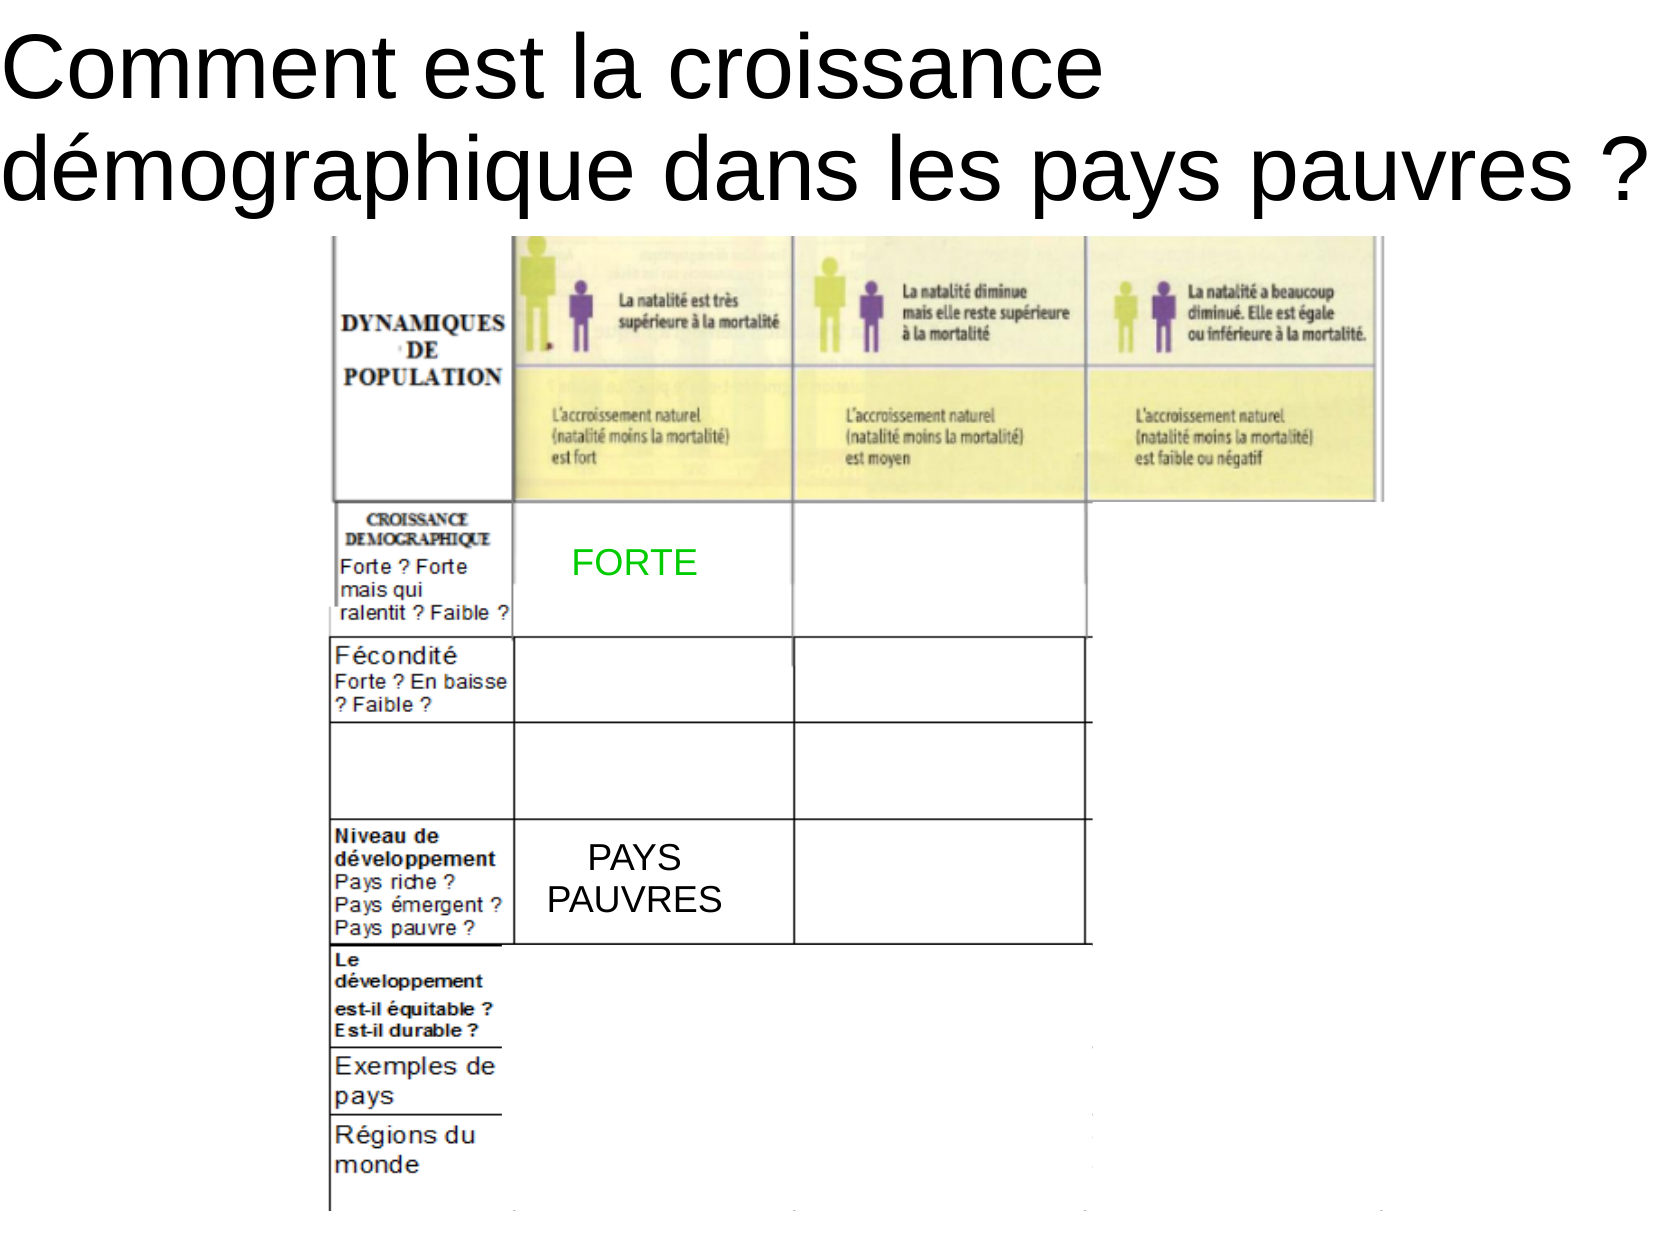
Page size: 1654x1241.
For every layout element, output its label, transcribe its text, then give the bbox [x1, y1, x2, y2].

picture [324, 236, 1388, 1211]
text_box [501, 501, 1388, 1211]
text_box FORTE [501, 533, 768, 591]
text_box PAYS PAUVRES [501, 828, 768, 928]
title Comment est la croissance démographique dans les pays pauvres ? [0, 0, 1654, 237]
